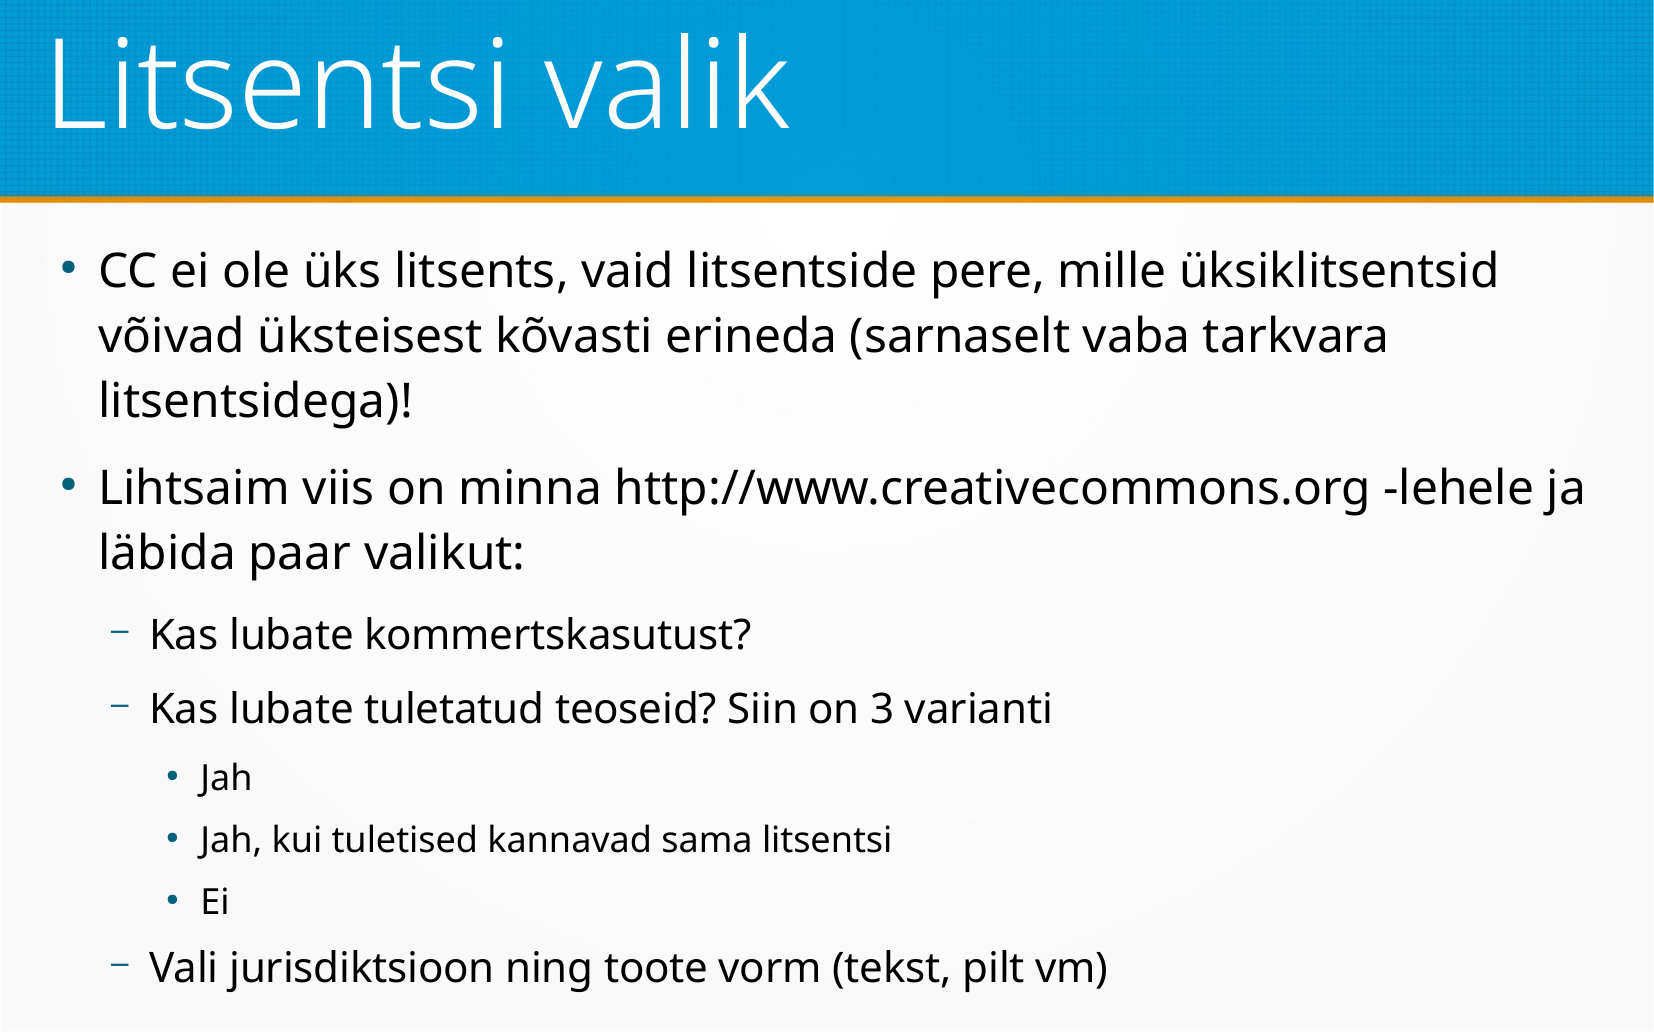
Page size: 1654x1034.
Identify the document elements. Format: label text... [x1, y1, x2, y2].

picture [0, 195, 1654, 1034]
title Litsentsi valik [43, 0, 1619, 166]
list CC ei ole üks litsents, vaid litsentside pere, mille üksiklitsentsid võivad üksteisest kõvasti erineda (sarnaselt vaba tarkvara litsentsidega)! Lihtsaim viis on minna http://www.creativecommons.org -lehele ja läbida paar valikut: Kas lubate kommertskasutust? Kas lubate tuletatud teoseid? Siin on 3 varianti Jah Jah, kui tuletised kannavad sama litsentsi Ei Vali jurisdiktsioon ning toote vorm (tekst, pilt vm) [47, 236, 1607, 1002]
